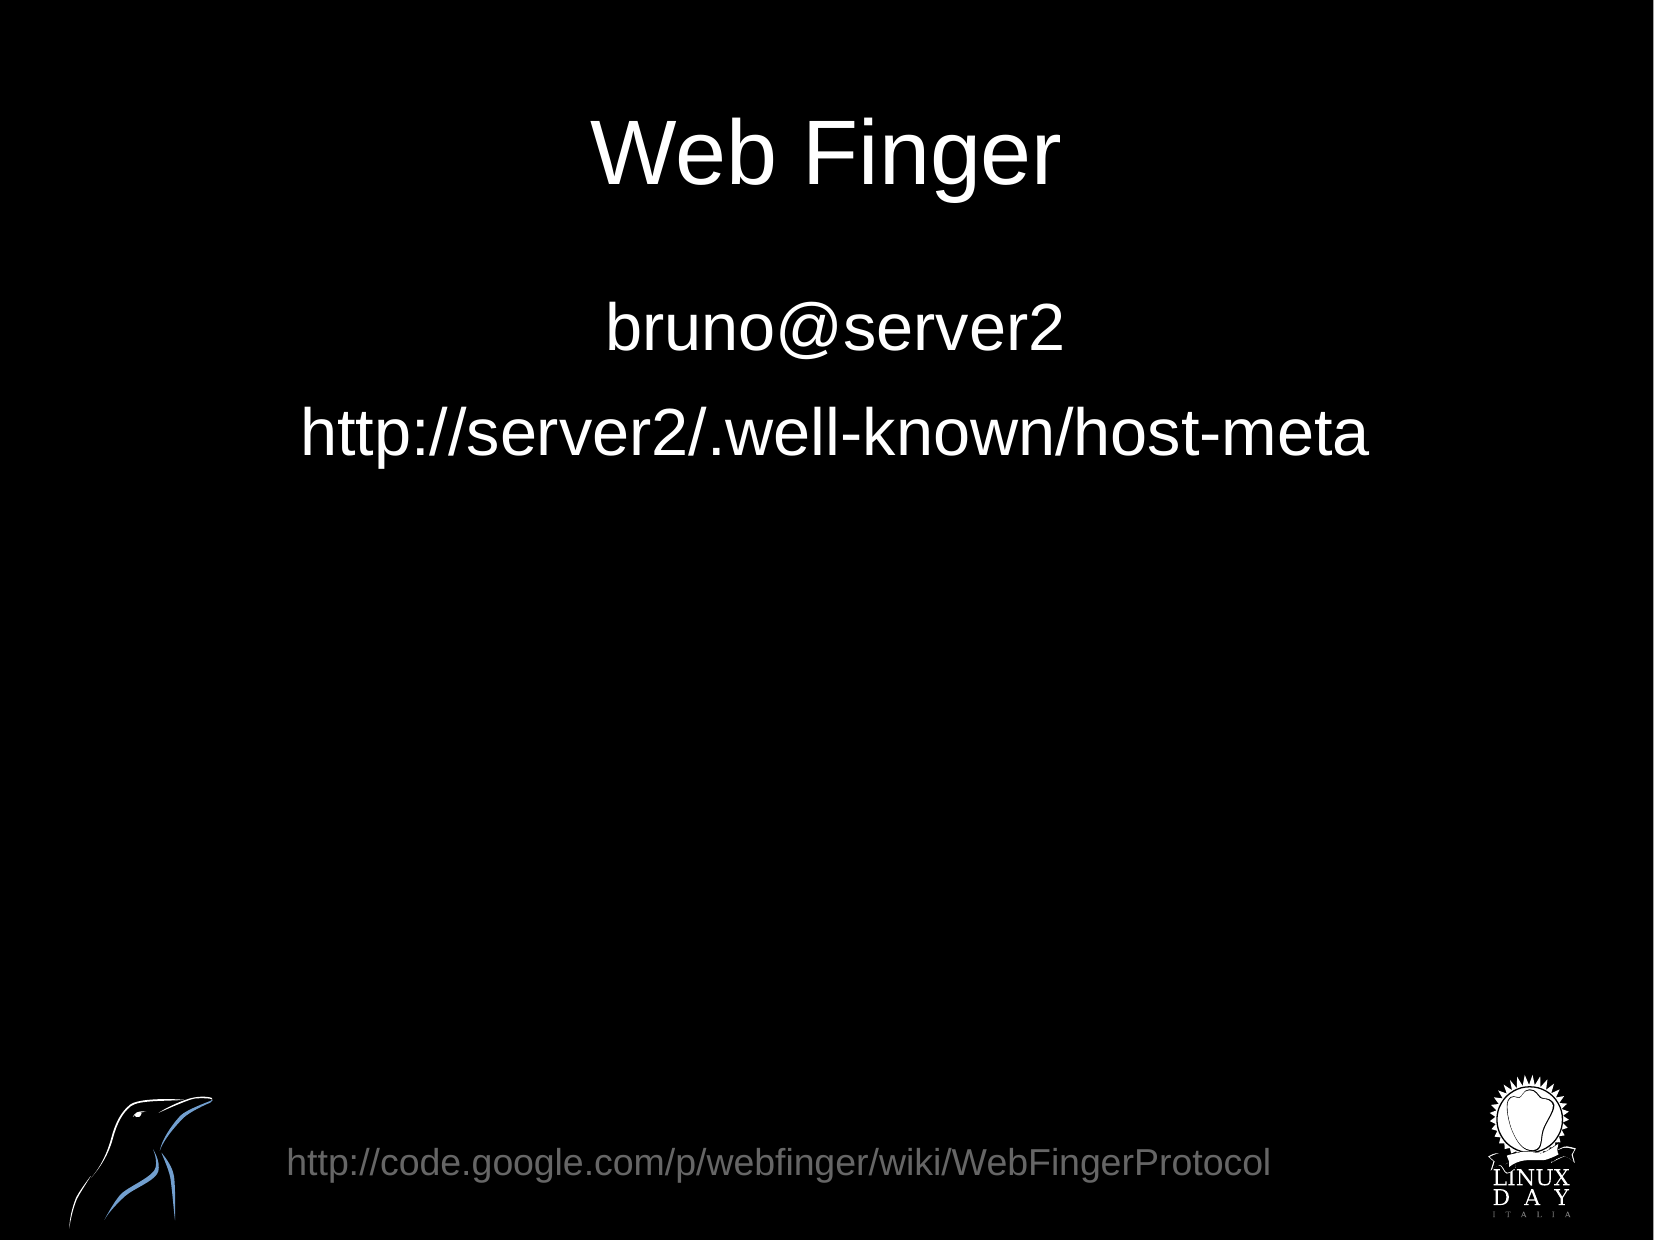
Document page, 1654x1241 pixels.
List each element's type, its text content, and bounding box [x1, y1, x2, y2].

list bruno@server2 http://server2/.well-known/host-meta [82, 290, 1571, 1109]
title Web Finger [82, 56, 1571, 250]
text_box http://code.google.com/p/webfinger/wiki/WebFingerProtocol [271, 1133, 1441, 1191]
